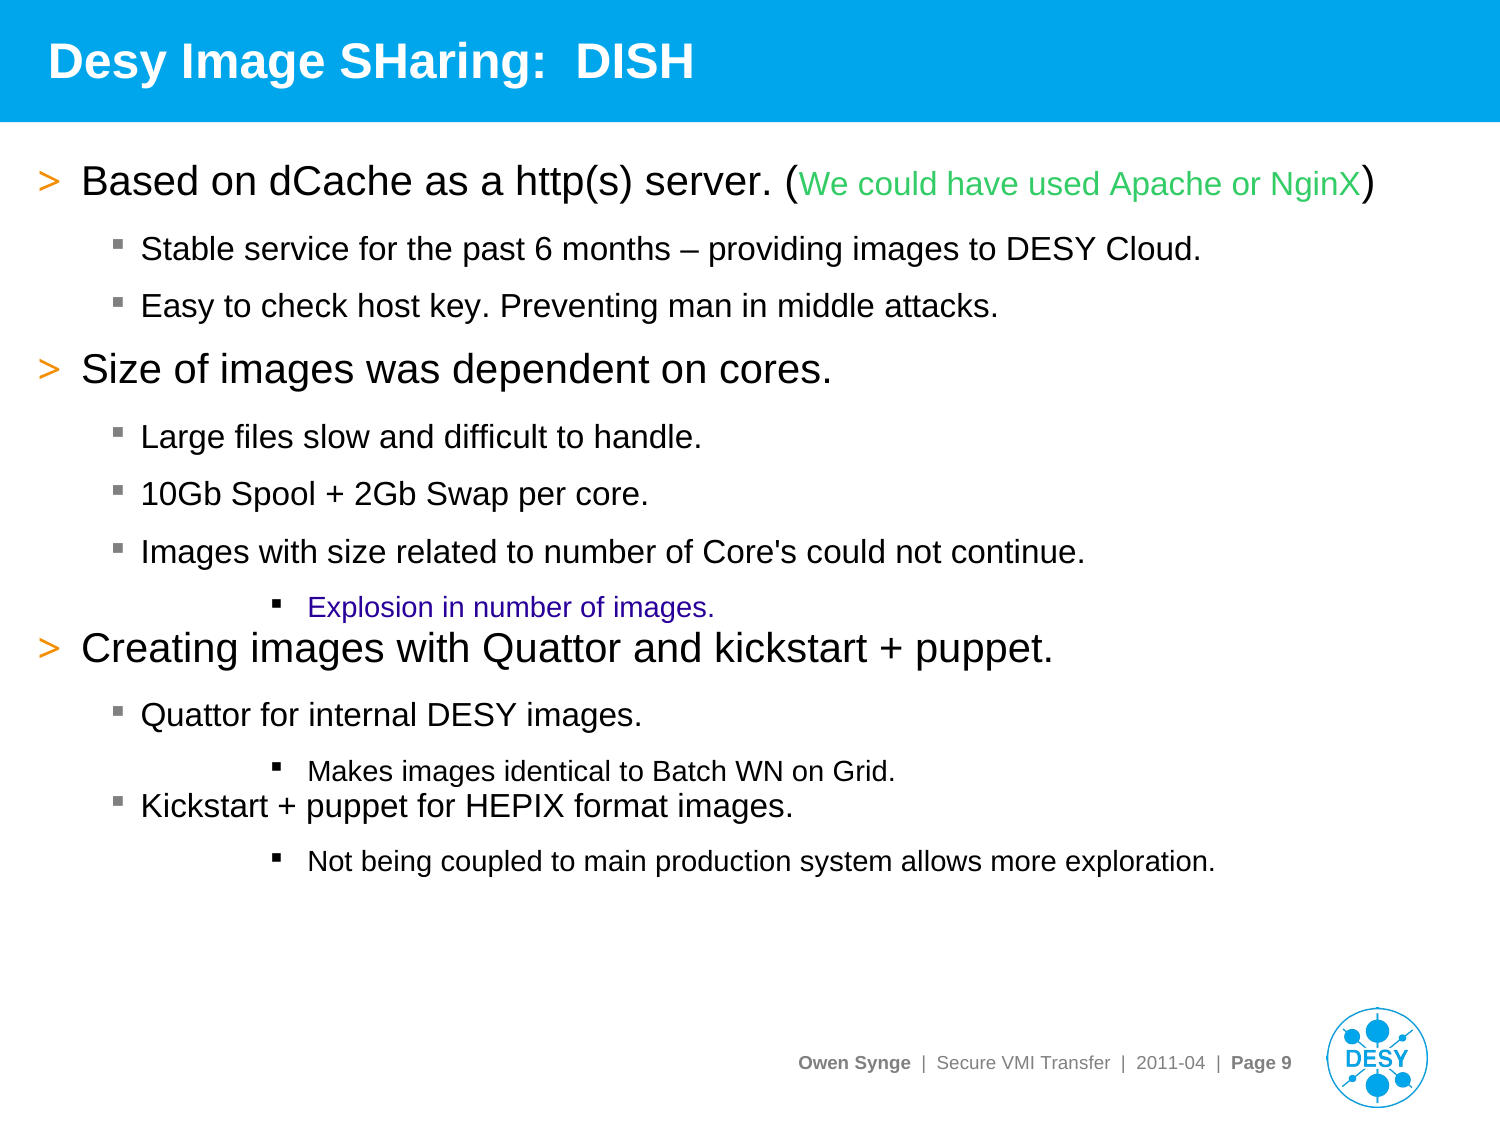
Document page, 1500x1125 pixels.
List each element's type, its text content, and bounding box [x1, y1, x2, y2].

title Desy Image SHaring: DISH [47, 16, 1446, 107]
list Based on dCache as a http(s) server. (We could have used Apache or NginX) Stable service for the past 6 months – providing images to DESY Cloud. Easy to check host key. Preventing man in middle attacks. Size of images was dependent on cores. Large files slow and difficult to handle. 10Gb Spool + 2Gb Swap per core. Images with size related to number of Core's could not continue. Explosion in number of images. Creating images with Quattor and kickstart + puppet. Quattor for internal DESY images. Makes images identical to Batch WN on Grid. Kickstart + puppet for HEPIX format images. Not being coupled to main production system allows more exploration. [37, 157, 1436, 901]
picture [1326, 1007, 1428, 1108]
